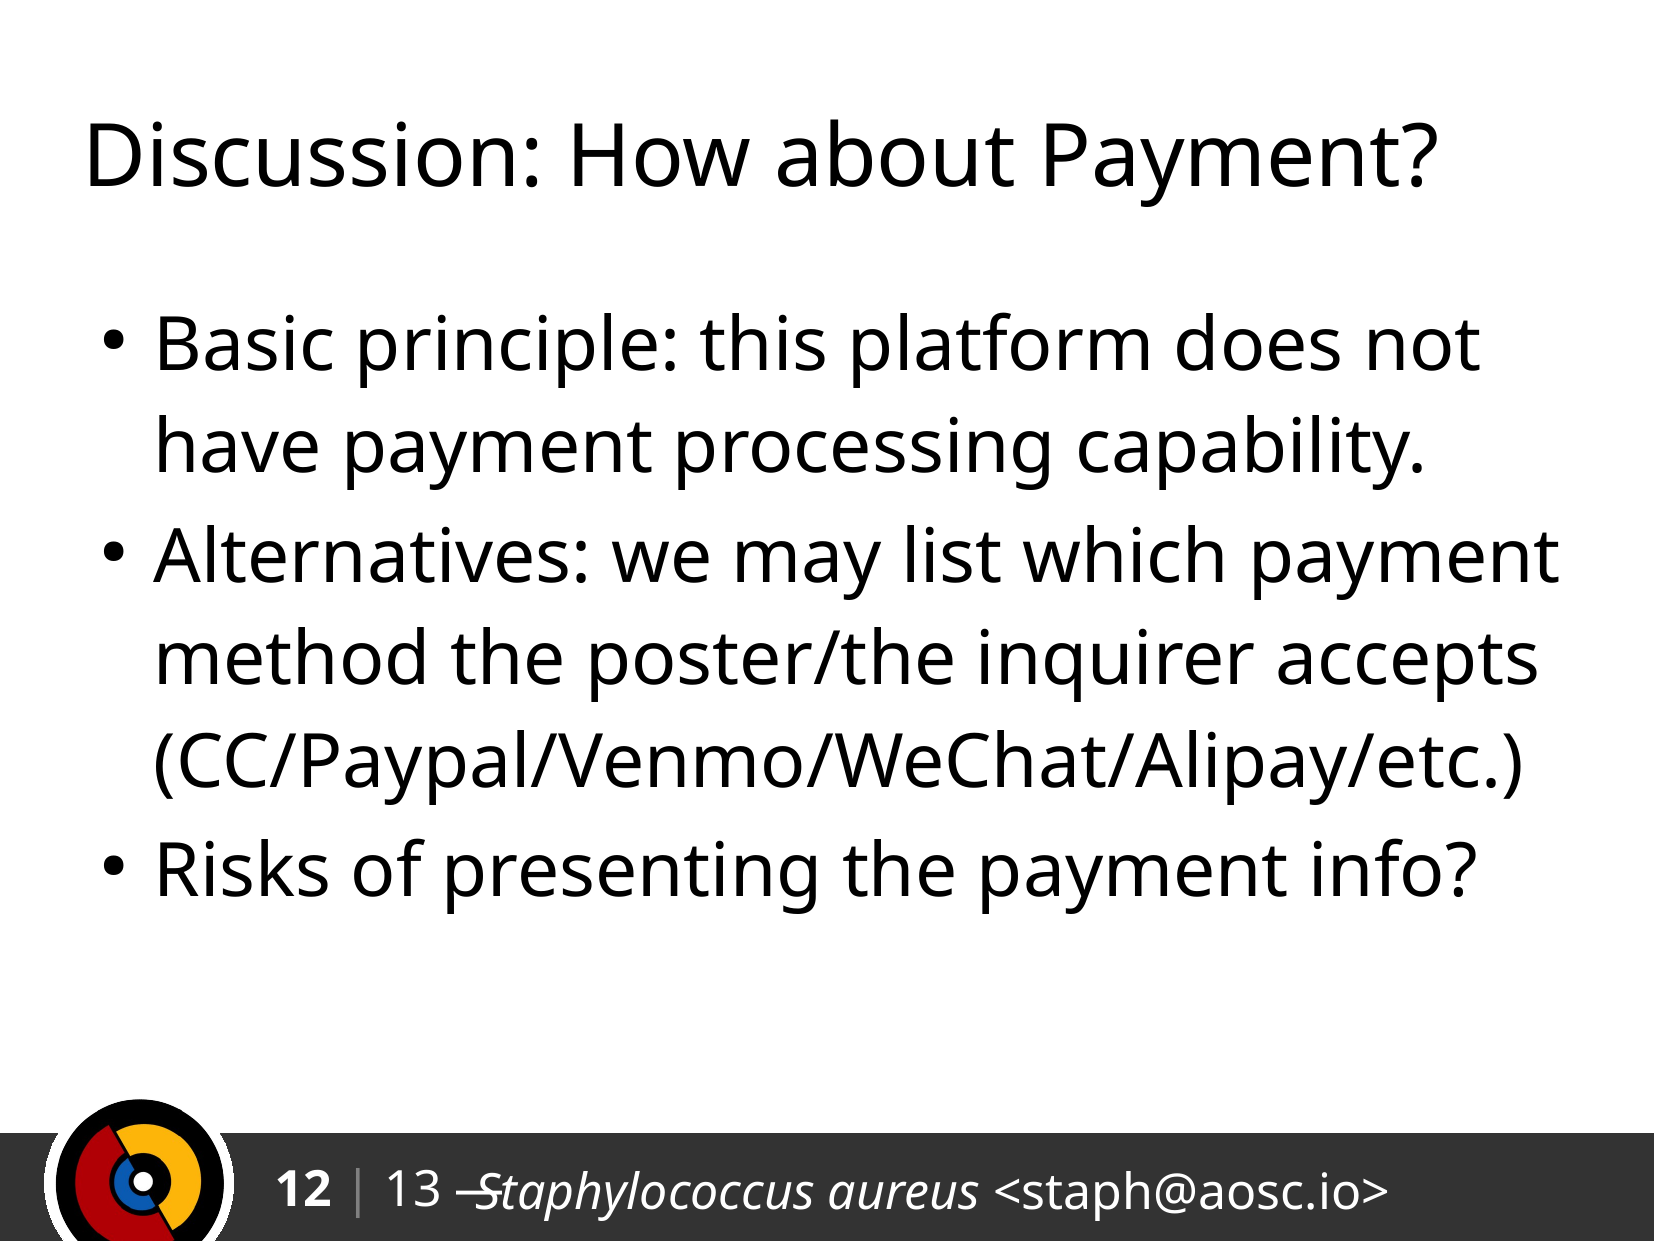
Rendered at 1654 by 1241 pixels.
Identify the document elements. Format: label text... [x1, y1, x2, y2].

title Discussion: How about Payment? [82, 49, 1571, 257]
list Basic principle: this platform does not have payment processing capability. Alternatives: we may list which payment method the poster/the inquirer accepts (CC/Paypal/Venmo/WeChat/Alipay/etc.) Risks of presenting the payment info? [82, 290, 1571, 1010]
picture [20, 1064, 259, 1241]
